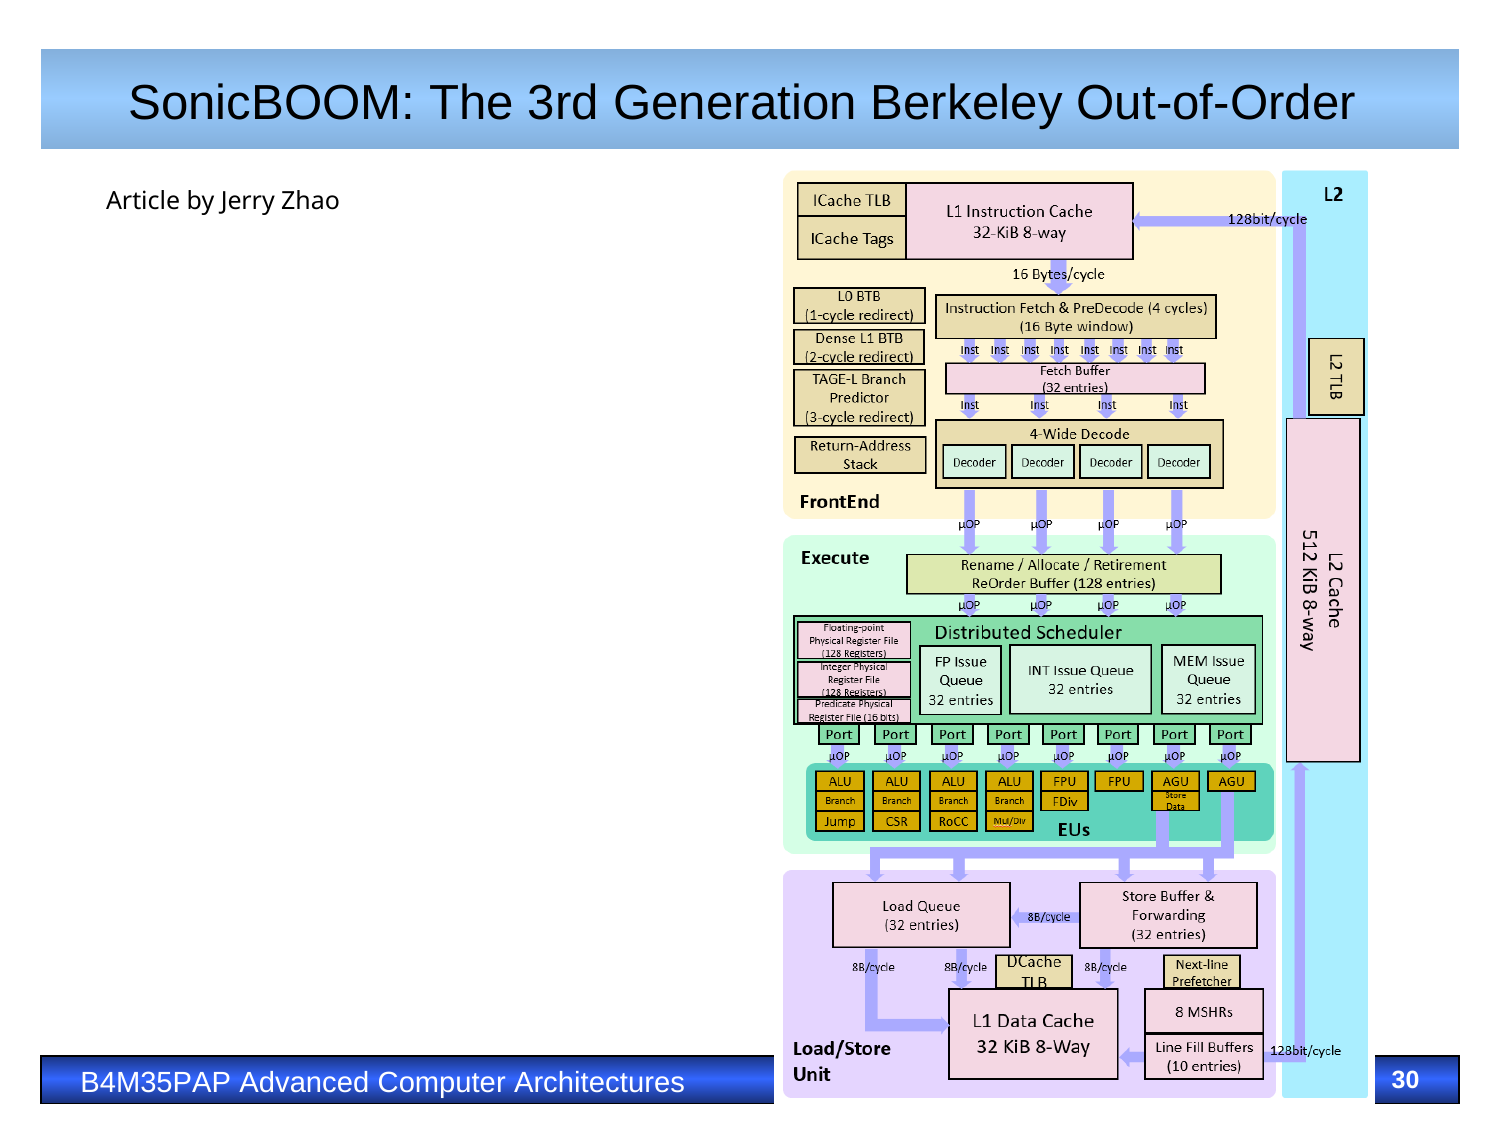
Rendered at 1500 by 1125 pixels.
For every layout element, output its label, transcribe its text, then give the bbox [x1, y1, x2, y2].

text_box Article by Jerry Zhao [91, 174, 413, 220]
title SonicBOOM: The 3rd Generation Berkeley Out-of-Order [41, 49, 1459, 149]
picture [774, 162, 1375, 1107]
